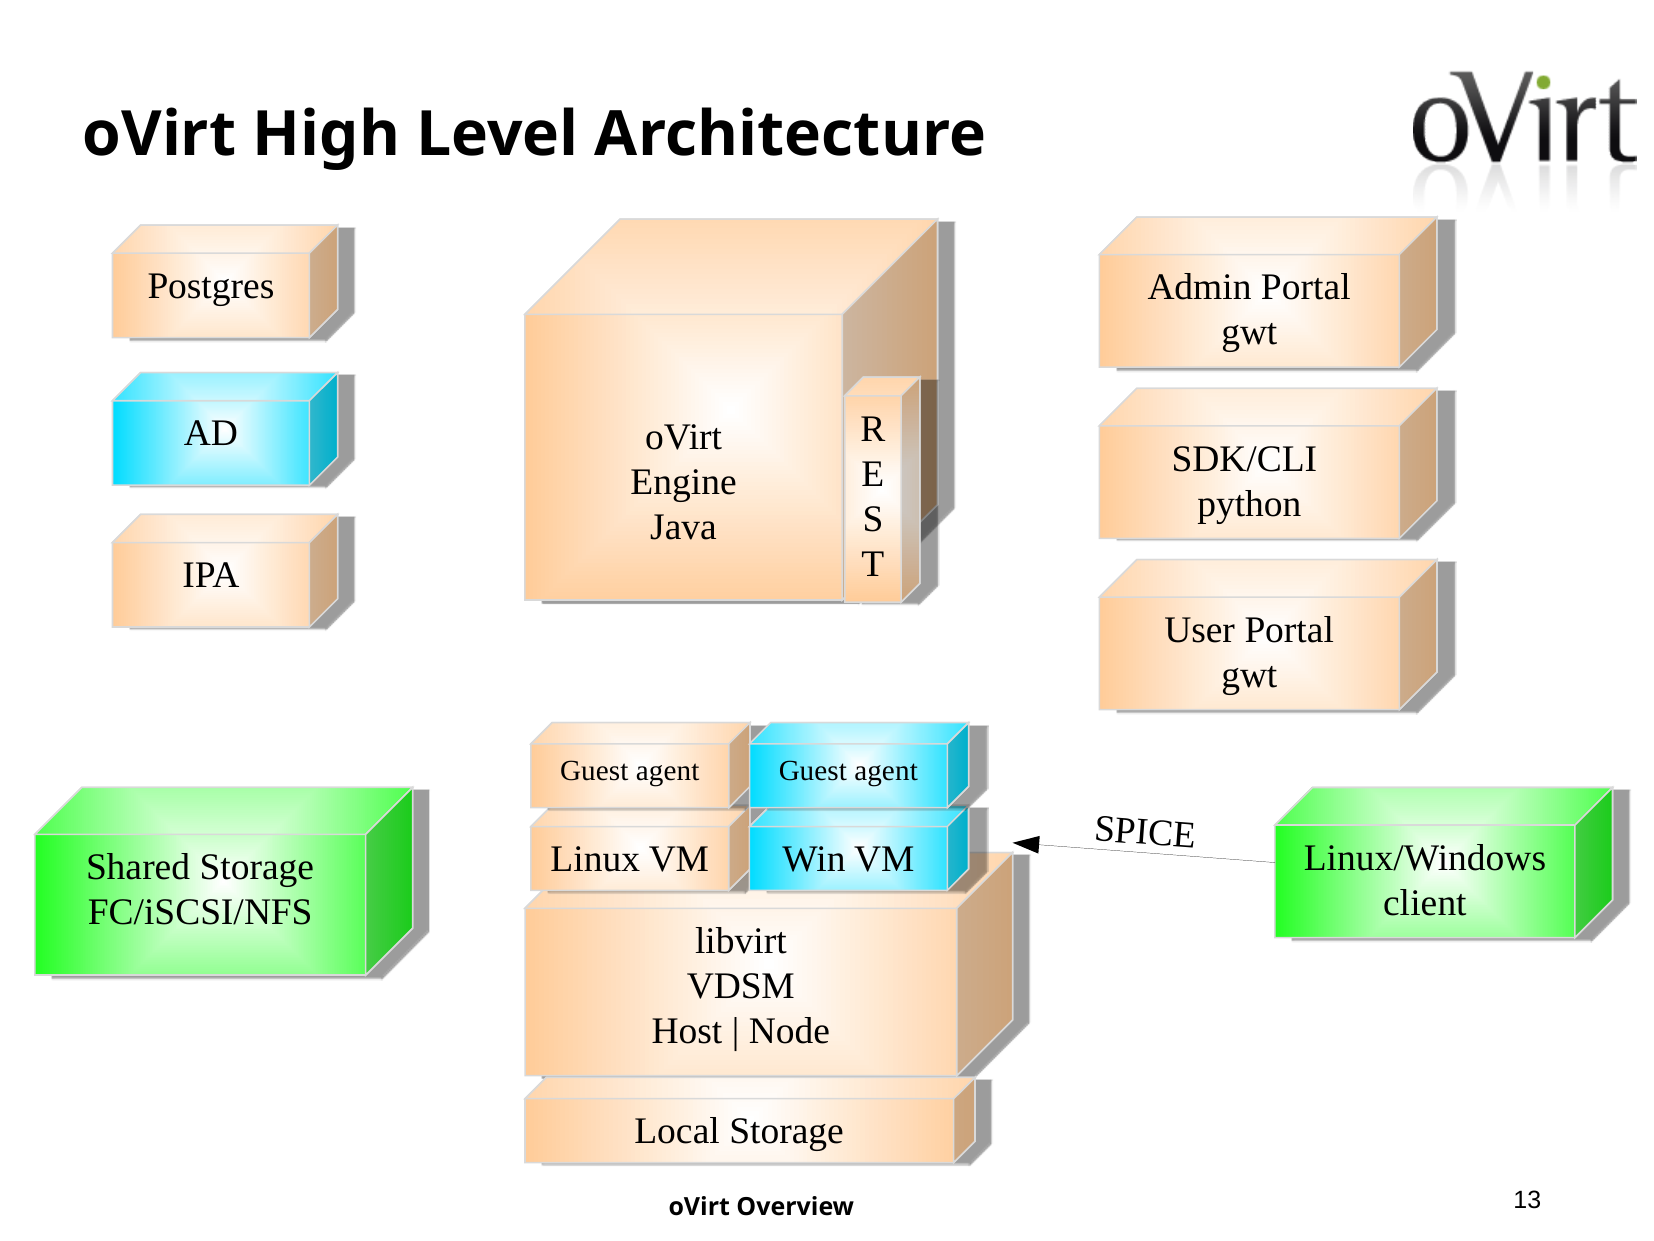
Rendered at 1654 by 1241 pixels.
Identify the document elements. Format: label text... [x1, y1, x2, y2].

text_box Linux VM [530, 827, 728, 891]
picture [1413, 63, 1637, 212]
text_box Admin Portal gwt [1099, 255, 1399, 368]
text_box Postgres [112, 254, 309, 338]
text_box R E S T [844, 396, 901, 603]
text_box oVirt Engine Java [524, 315, 842, 601]
text_box Linux/Windows client [1274, 826, 1574, 938]
text_box Win VM [749, 827, 947, 891]
text_box Local Storage [525, 1099, 953, 1163]
text_box Guest agent [749, 744, 947, 808]
text_box AD [112, 401, 309, 486]
text_box SDK/CLI python [1099, 426, 1399, 539]
title oVirt High Level Architecture [82, 37, 1303, 226]
text_box IPA [112, 543, 309, 627]
text_box libvirt VDSM Host | Node [525, 909, 956, 1076]
text_box User Portal gwt [1099, 598, 1399, 710]
text_box Guest agent [530, 744, 728, 808]
text_box Shared Storage FC/iSCSI/NFS [34, 835, 365, 976]
